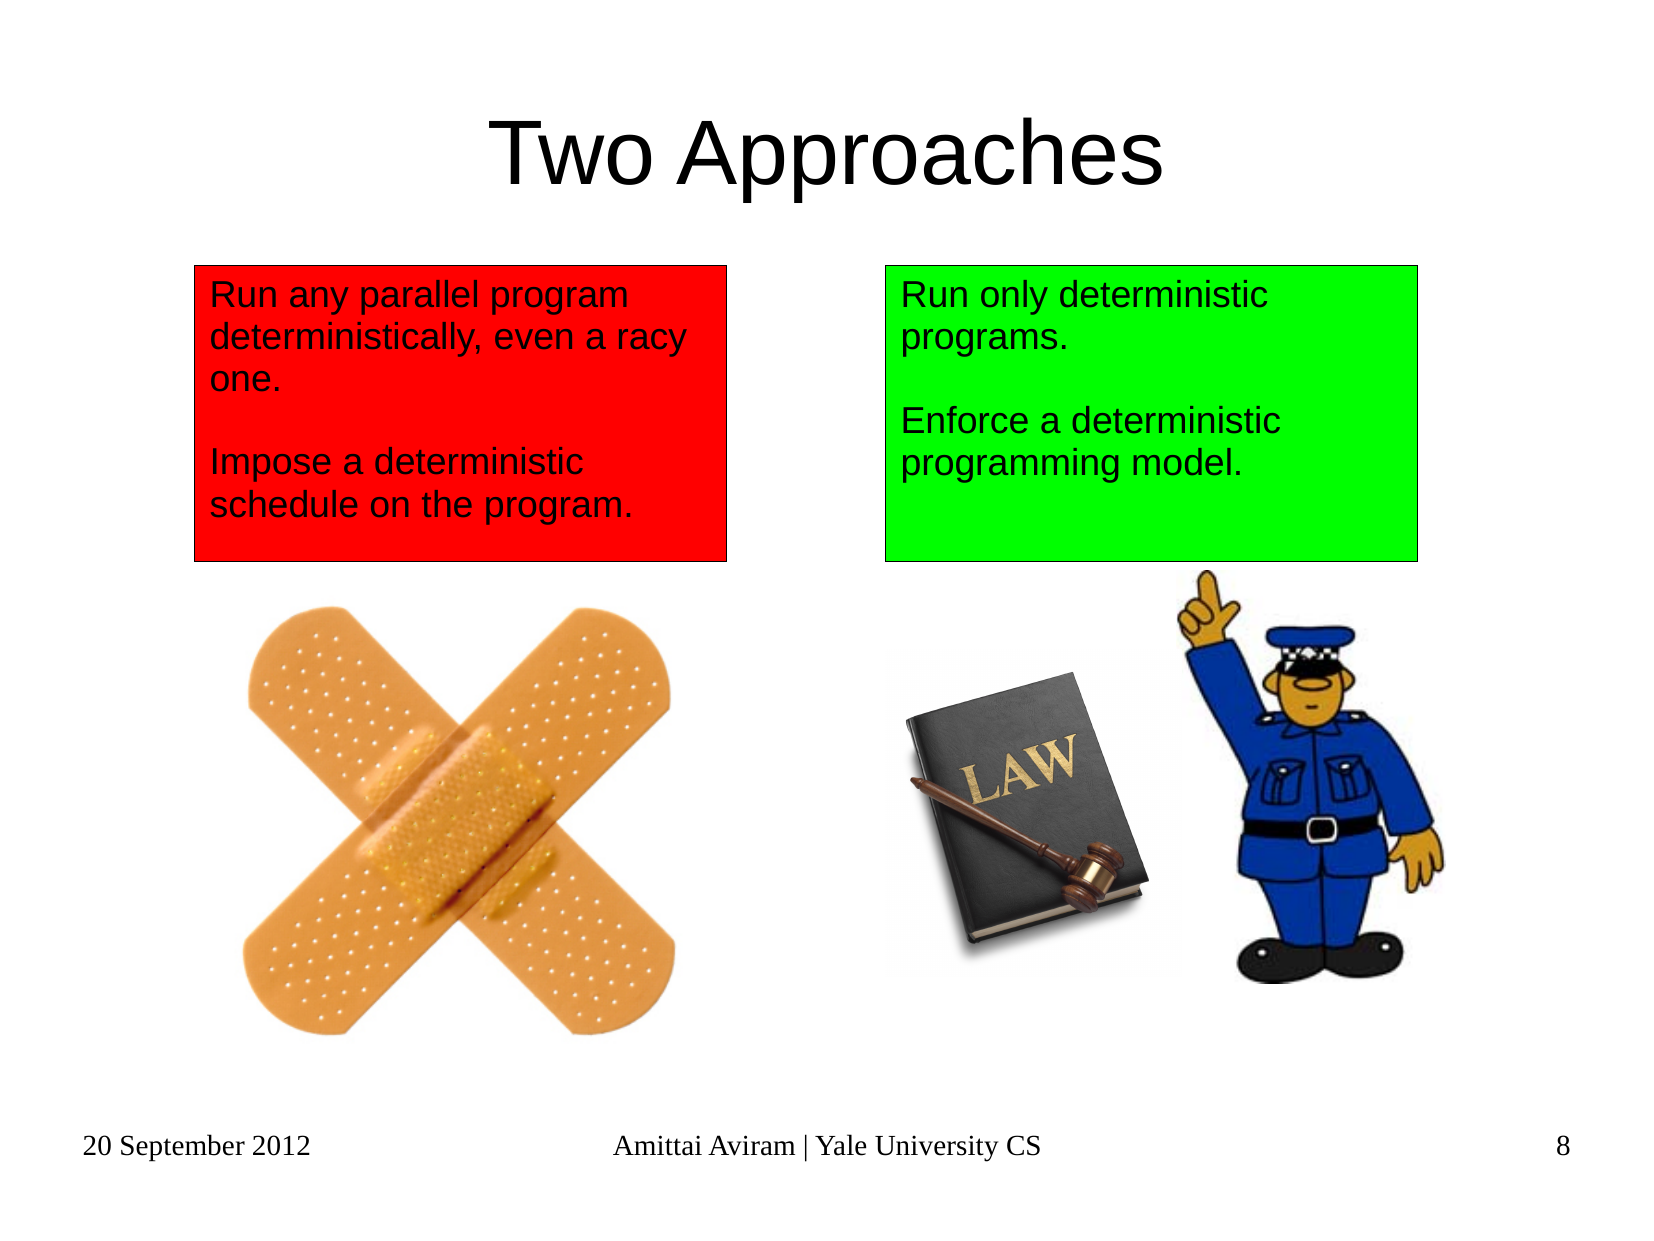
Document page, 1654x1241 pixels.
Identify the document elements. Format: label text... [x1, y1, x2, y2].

picture [224, 585, 697, 1057]
text_box Run any parallel program deterministically, even a racy one. Impose a deterministic schedule on the program. [194, 265, 727, 562]
picture [885, 570, 1446, 984]
title Two Approaches [82, 49, 1571, 257]
text_box Run only deterministic programs. Enforce a deterministic programming model. [885, 265, 1418, 562]
